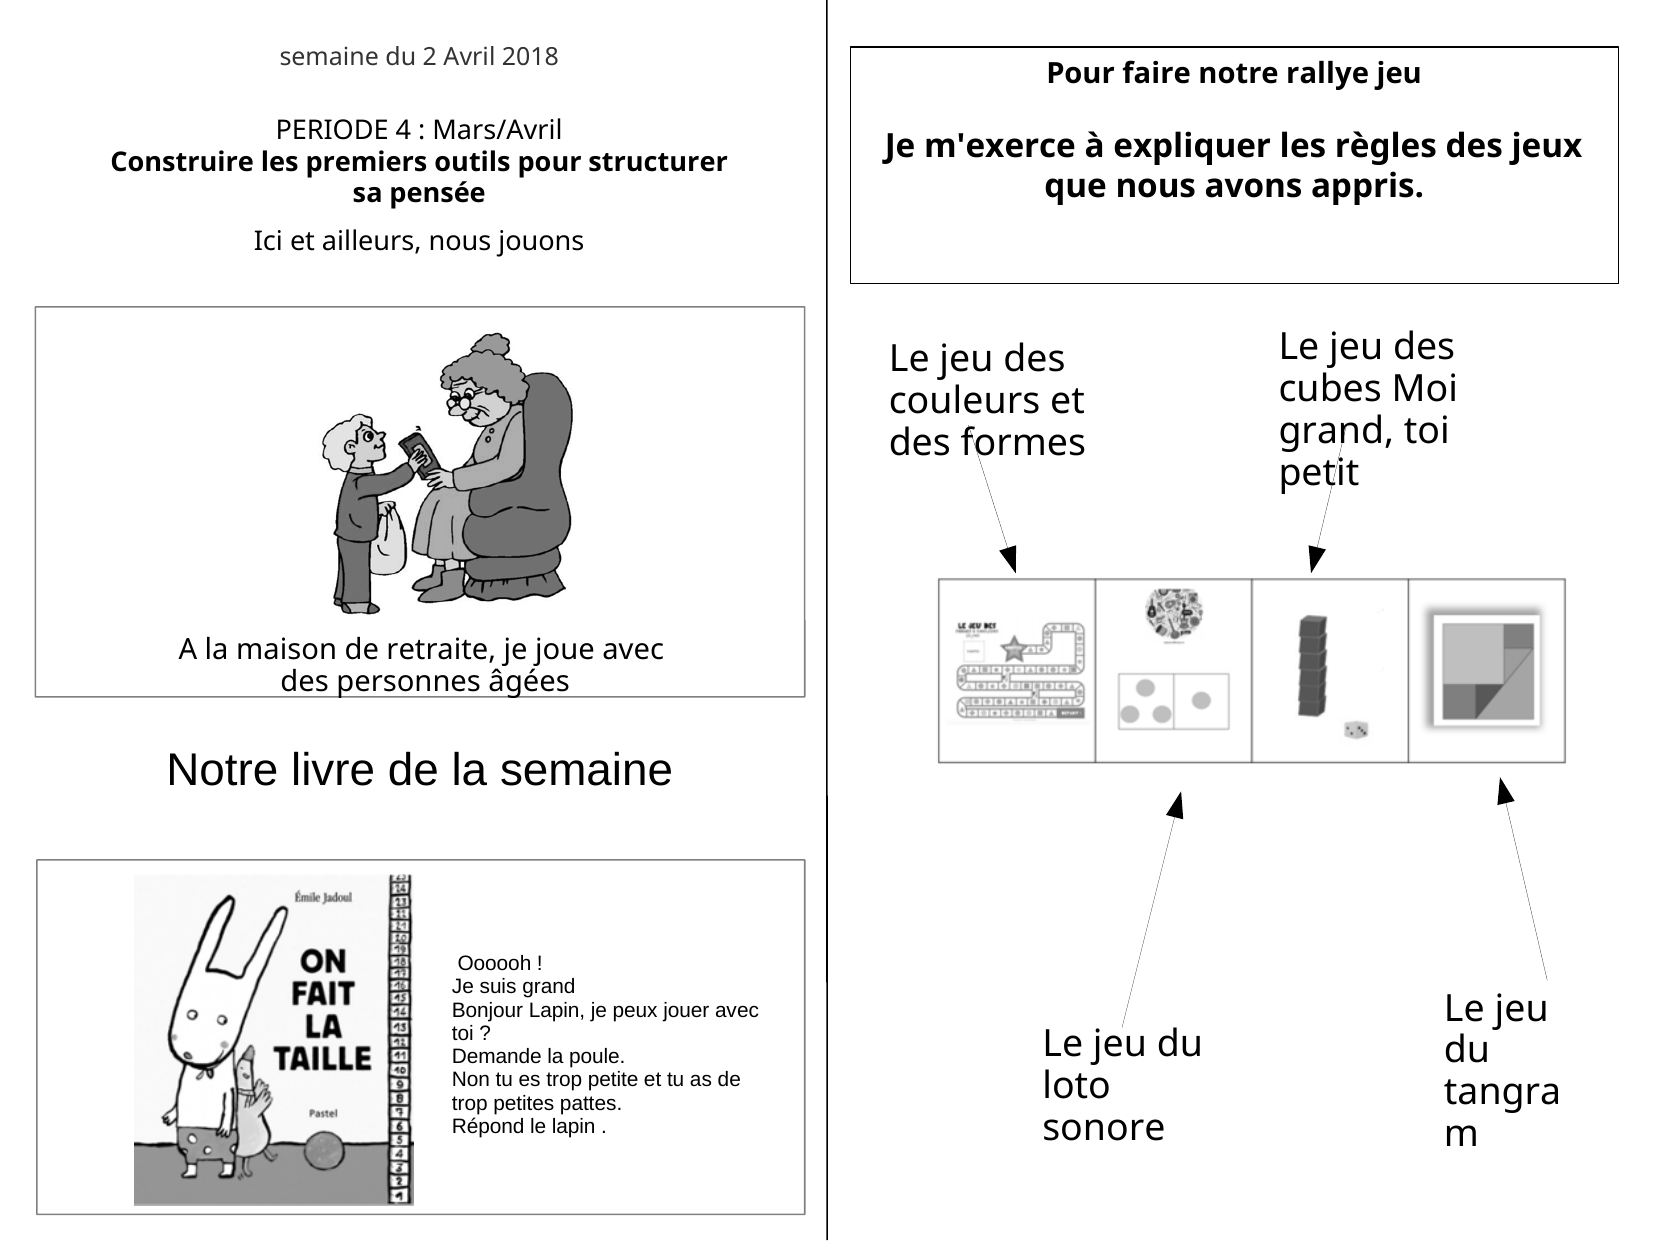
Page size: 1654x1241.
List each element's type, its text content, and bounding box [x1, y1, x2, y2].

text_box Le jeu des couleurs et des formes [874, 330, 1146, 495]
picture [134, 873, 414, 1206]
text_box [35, 306, 805, 697]
text_box Pour faire notre rallye jeu Je m'exerce à expliquer les règles des jeux que nous avons appris. [850, 47, 1619, 284]
text_box Le jeu des cubes Moi grand, toi petit [1263, 318, 1524, 501]
text_box Oooooh ! Je suis grand Bonjour Lapin, je peux jouer avec toi ? Demande la poule. Non tu es trop petite et tu as de trop petites pattes. Répond le lapin . [437, 944, 780, 1169]
text_box Ici et ailleurs, nous jouons [129, 215, 709, 306]
text_box PERIODE 4 : Mars/Avril Construire les premiers outils pour structurer sa pensée [82, 106, 756, 218]
text_box Le jeu du loto sonore [1027, 1015, 1229, 1157]
text_box semaine du 2 Avril 2018 [59, 35, 780, 119]
text_box Notre livre de la semaine [35, 734, 805, 898]
text_box A la maison de retraite, je joue avec des personnes âgées [70, 626, 780, 706]
picture [318, 330, 580, 616]
text_box Le jeu du tangram [1429, 980, 1607, 1121]
picture [933, 573, 1574, 778]
